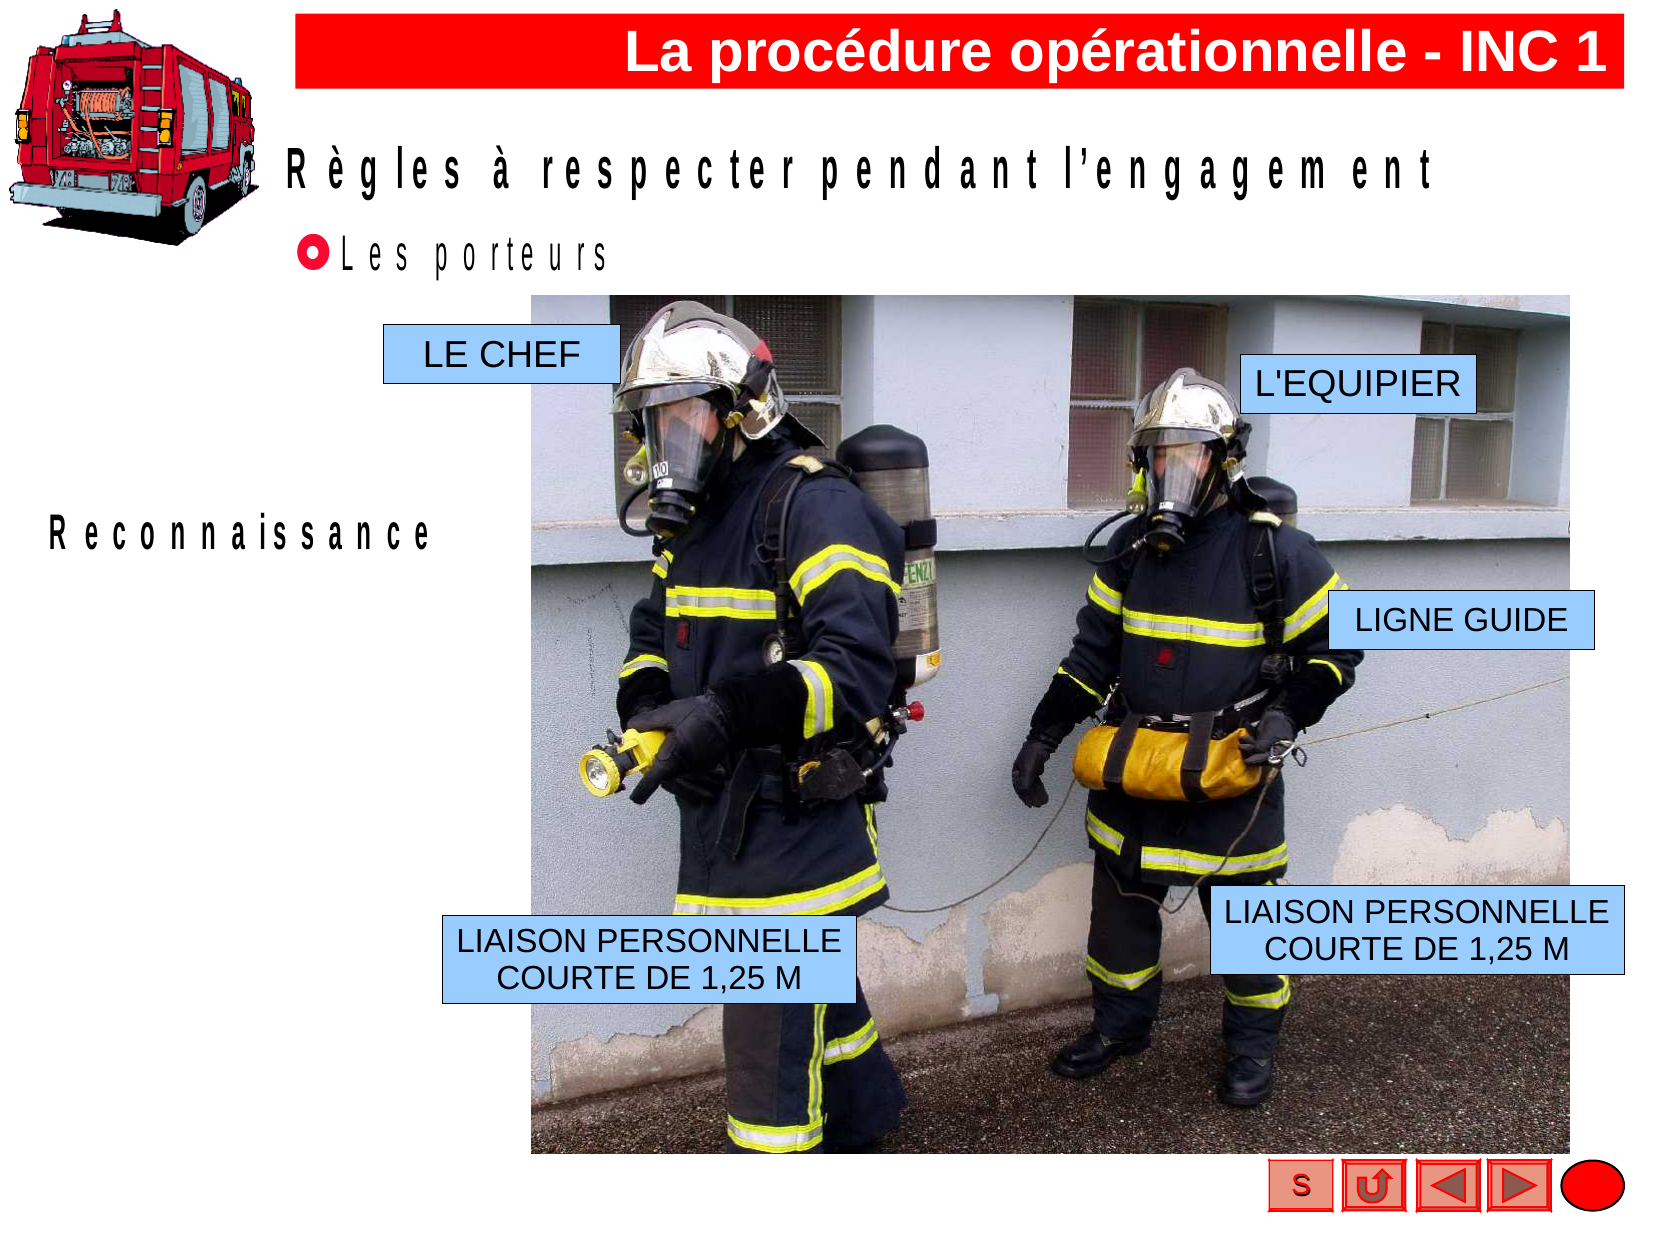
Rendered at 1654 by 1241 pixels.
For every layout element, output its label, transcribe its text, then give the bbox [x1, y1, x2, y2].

text_box LIAISON PERSONNELLE COURTE DE 1,25 M [442, 915, 857, 1004]
text_box L'EQUIPIER [1240, 354, 1477, 414]
text_box La procédure opérationnelle - INC 1 [295, 13, 1625, 89]
picture [18, 485, 473, 591]
text_box LIGNE GUIDE [1328, 590, 1595, 650]
text_box [1561, 1160, 1625, 1211]
picture [8, 8, 1570, 1154]
text_box LIAISON PERSONNELLE COURTE DE 1,25 M [1210, 885, 1625, 975]
text_box LE CHEF [383, 324, 621, 384]
